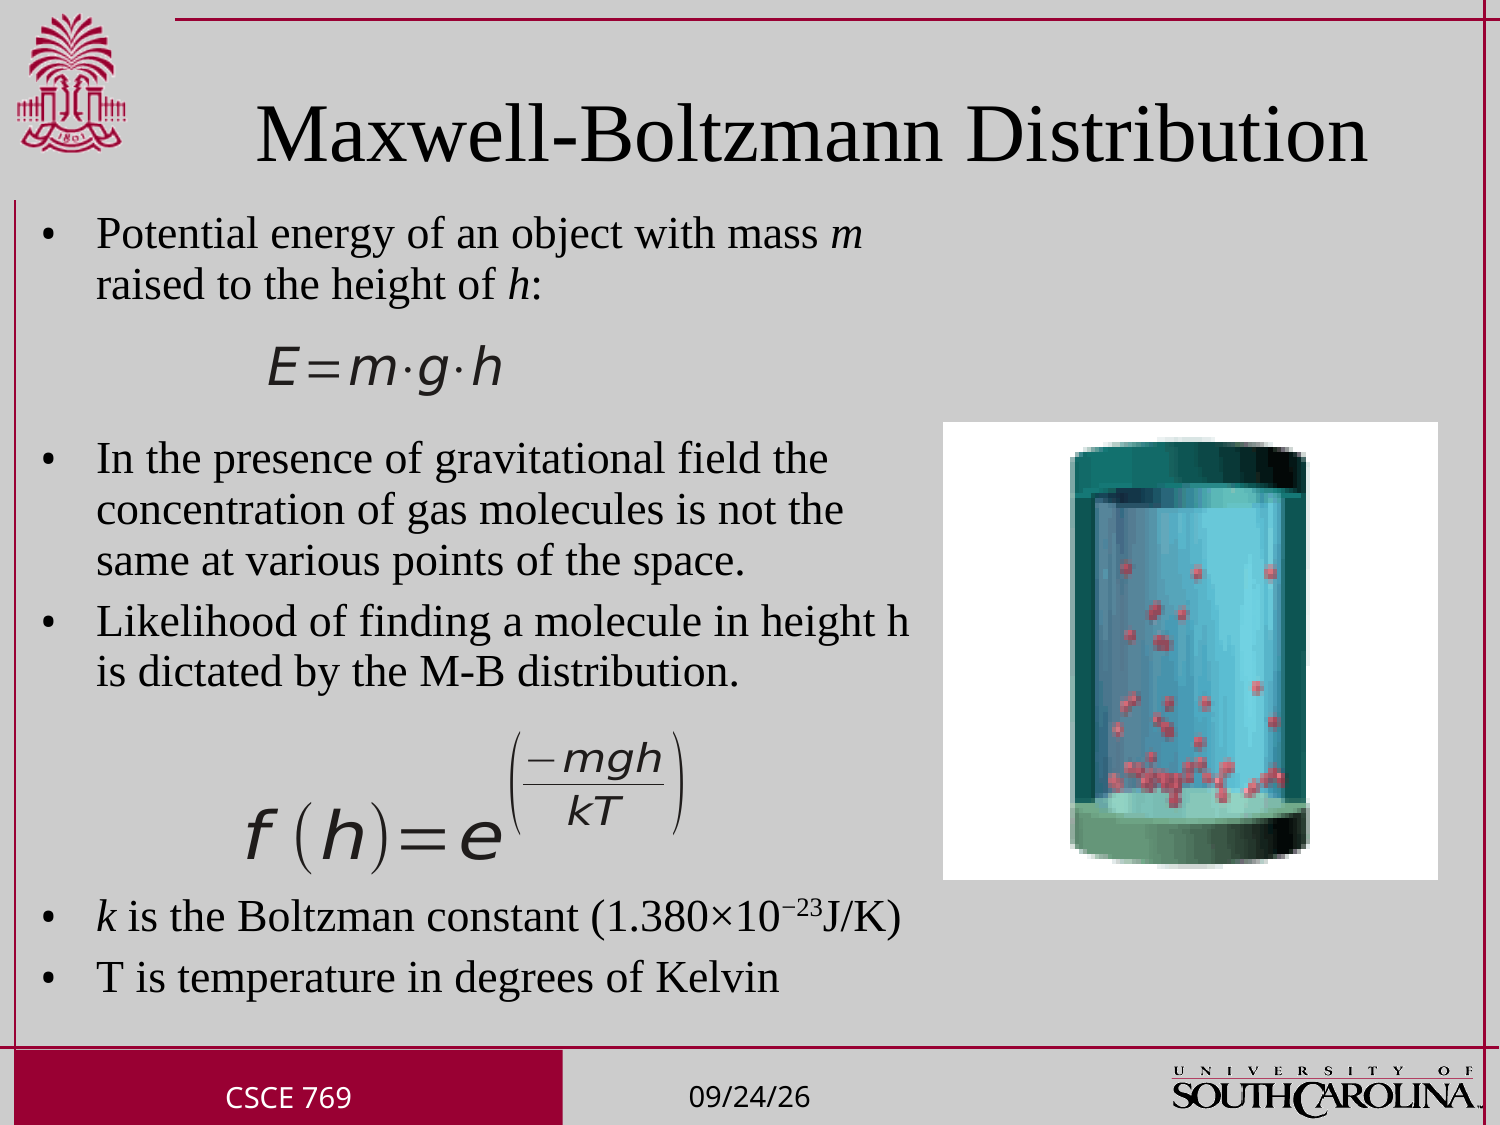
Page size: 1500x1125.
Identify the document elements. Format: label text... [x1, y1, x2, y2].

chart [252, 337, 516, 400]
title Maxwell-Boltzmann Distribution [174, 9, 1450, 188]
chart [225, 730, 705, 878]
picture [12, 12, 131, 155]
list Potential energy of an object with mass m raised to the height of h: In the presence of gravitational field the concentration of gas molecules is not the same at various points of the space. Likelihood of finding a molecule in height h is dictated by the M-B distribution. k is the Boltzman constant (1.380×10−23J/K) T is temperature in degrees of Kelvin [24, 200, 938, 1069]
picture [1162, 1049, 1483, 1125]
picture [943, 422, 1438, 880]
